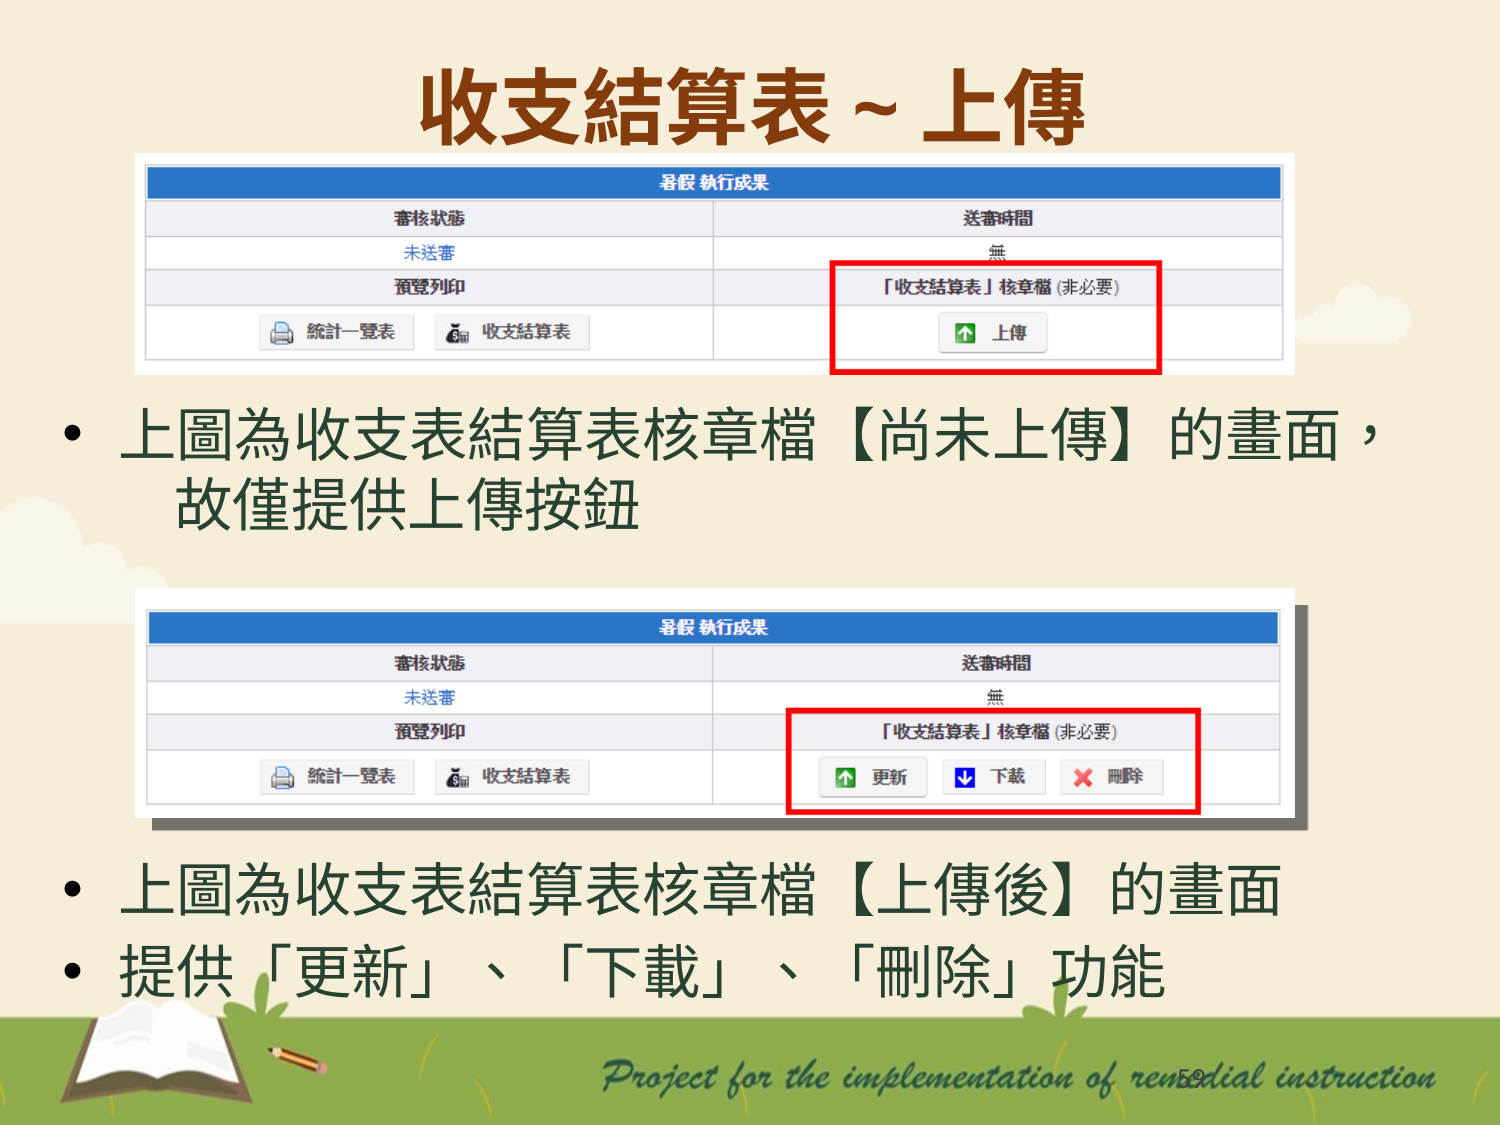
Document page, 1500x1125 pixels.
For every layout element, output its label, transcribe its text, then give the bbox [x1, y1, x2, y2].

picture [135, 588, 1295, 818]
text_box 上圖為收支表結算表核章檔【上傳後】的畫面 提供「更新」、「下載」、「刪除」功能 [47, 845, 1456, 1013]
text_box [1161, 1046, 1499, 1107]
picture [135, 153, 1295, 375]
title 收支結算表~上傳 [13, 45, 1491, 178]
text_box 上圖為收支表結算表核章檔【尚未上傳】的畫面，故僅提供上傳按鈕 [47, 390, 1456, 545]
